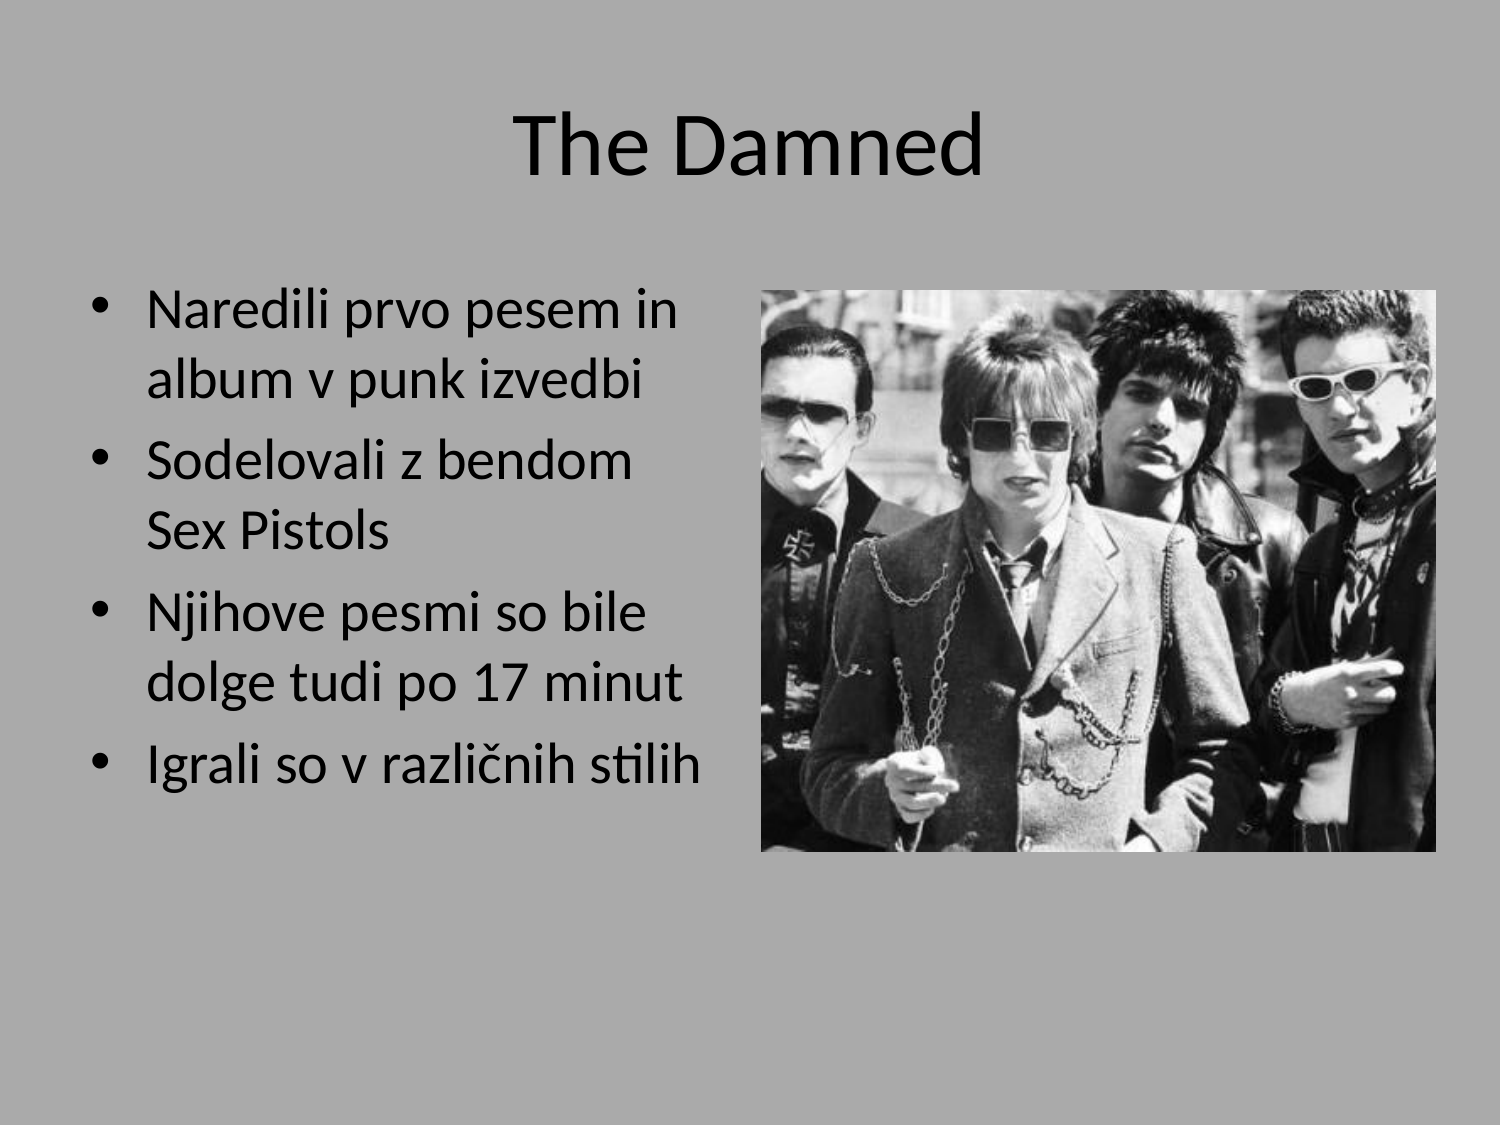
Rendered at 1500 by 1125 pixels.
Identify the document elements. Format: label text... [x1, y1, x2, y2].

title The Damned [75, 45, 1425, 233]
picture [761, 290, 1436, 852]
list Naredili prvo pesem in album v punk izvedbi Sodelovali z bendom Sex Pistols Njihove pesmi so bile dolge tudi po 17 minut Igrali so v različnih stilih [75, 262, 738, 1005]
